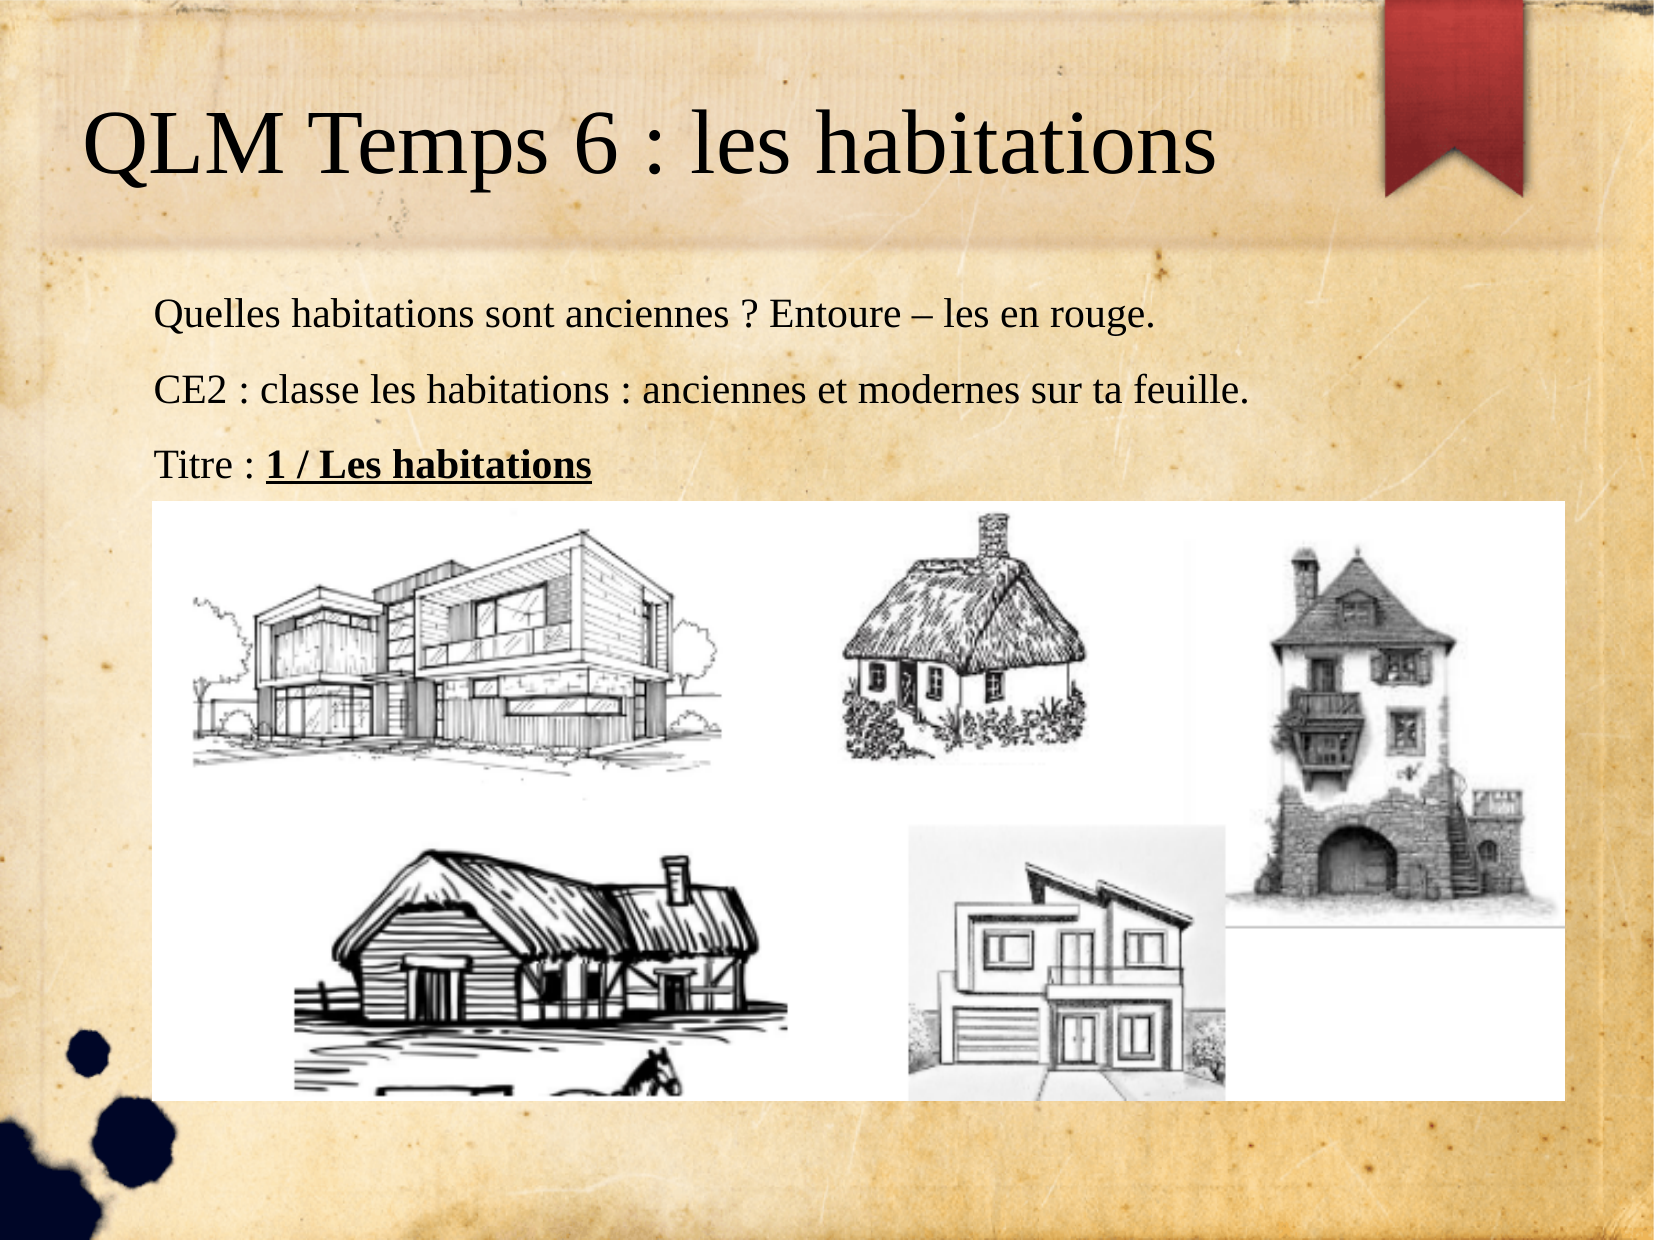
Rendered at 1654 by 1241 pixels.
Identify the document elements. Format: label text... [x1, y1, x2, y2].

picture [0, 0, 1654, 1240]
list Quelles habitations sont anciennes ? Entoure – les en rouge. CE2 : classe les habitations : anciennes et modernes sur ta feuille. Titre : 1 / Les habitations [82, 290, 1571, 1010]
title QLM Temps 6 : les habitations [82, 49, 1347, 237]
